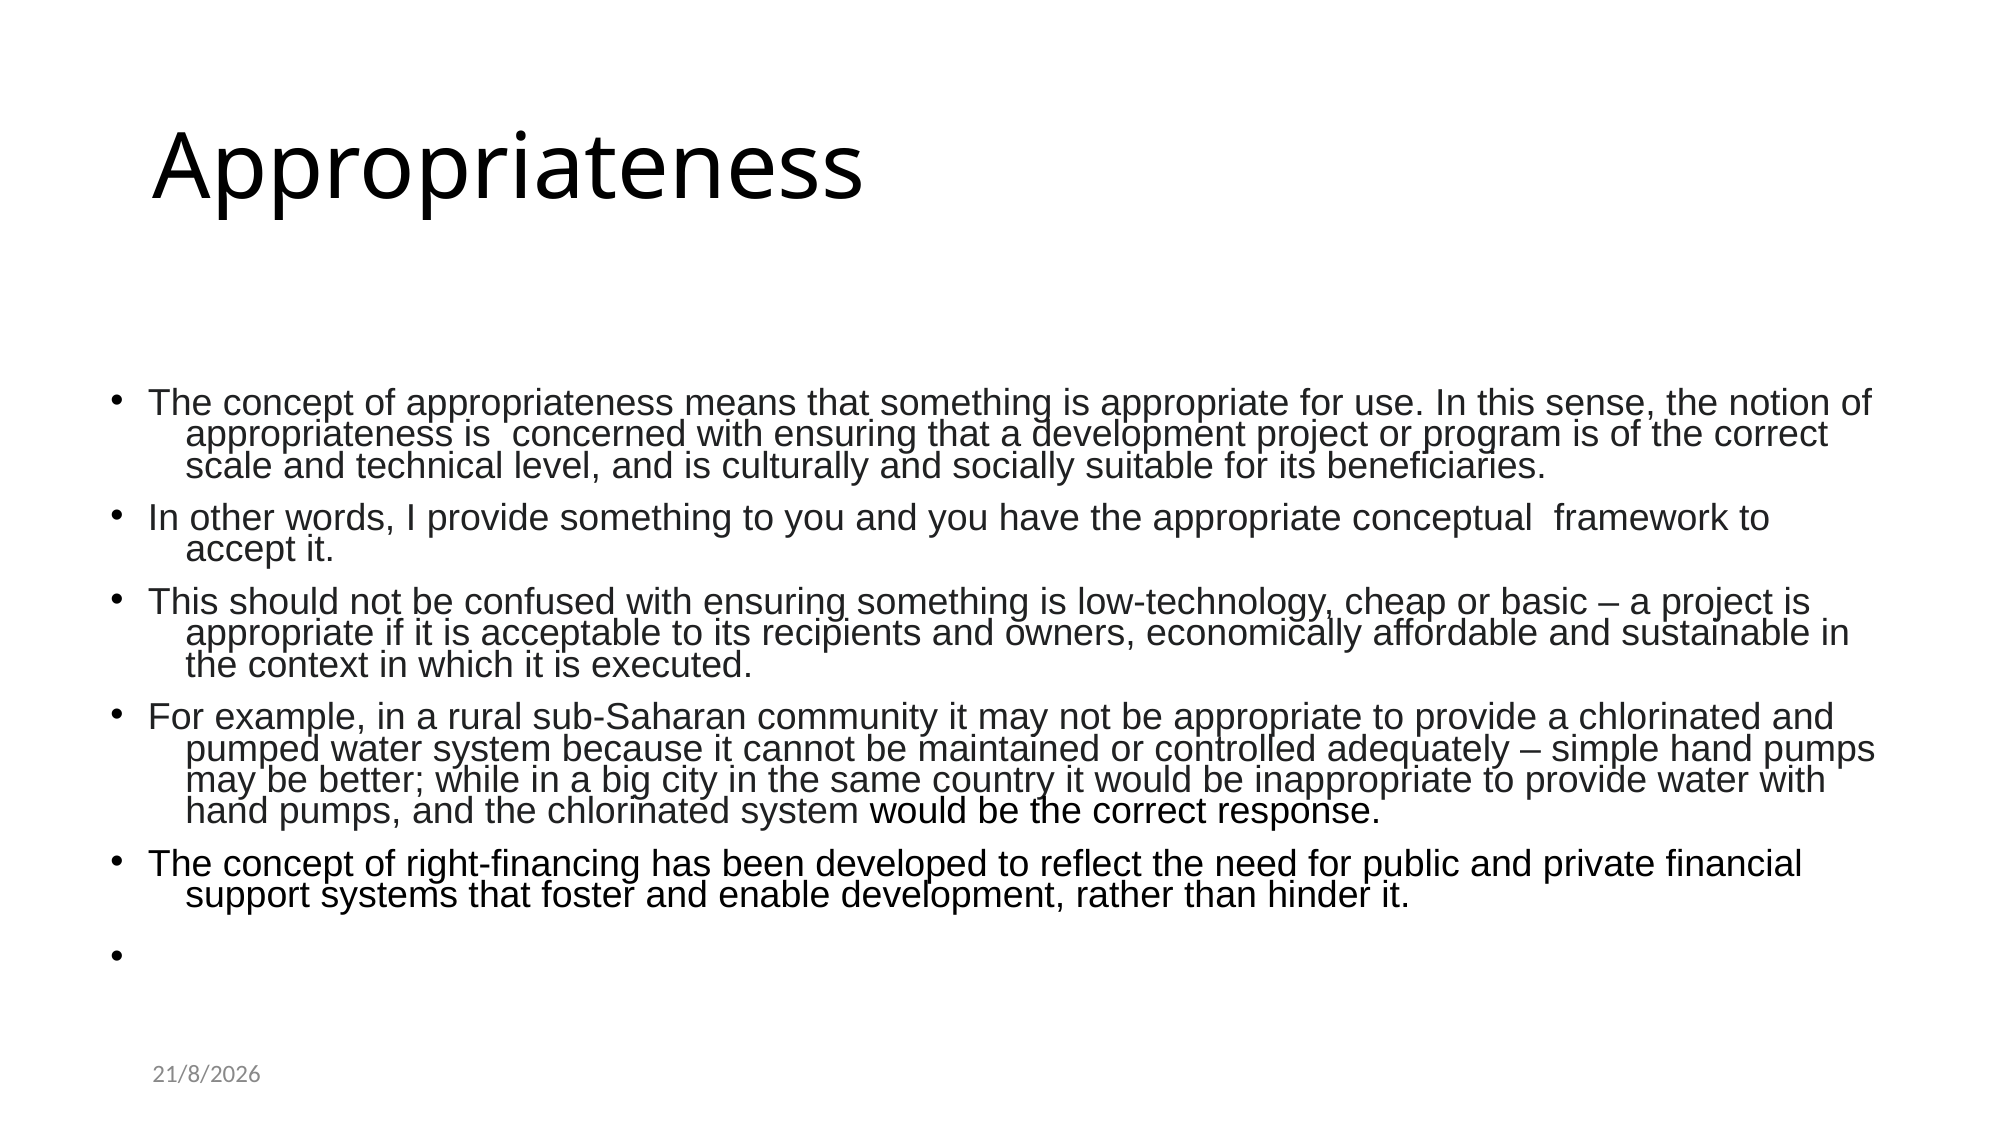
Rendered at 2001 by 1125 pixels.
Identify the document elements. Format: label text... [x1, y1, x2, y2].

text_box 15/3/2022 [137, 1042, 588, 1103]
list The concept of appropriateness means that something is appropriate for use. In this sense, the notion of appropriateness is concerned with ensuring that a development project or program is of the correct scale and technical level, and is culturally and socially suitable for its beneficiaries. In other words, I provide something to you and you have the appropriate conceptual framework to accept it. This should not be confused with ensuring something is low-technology, cheap or basic – a project is appropriate if it is acceptable to its recipients and owners, economically affordable and sustainable in the context in which it is executed. For example, in a rural sub-Saharan community it may not be appropriate to provide a chlorinated and pumped water system because it cannot be maintained or controlled adequately – simple hand pumps may be better; while in a big city in the same country it would be inappropriate to provide water with hand pumps, and the chlorinated system would be the correct response. The concept of right-financing has been developed to reflect the need for public and private financial support systems that foster and enable development, rather than hinder it. [95, 382, 1905, 979]
title Appropriateness [137, 59, 1863, 278]
